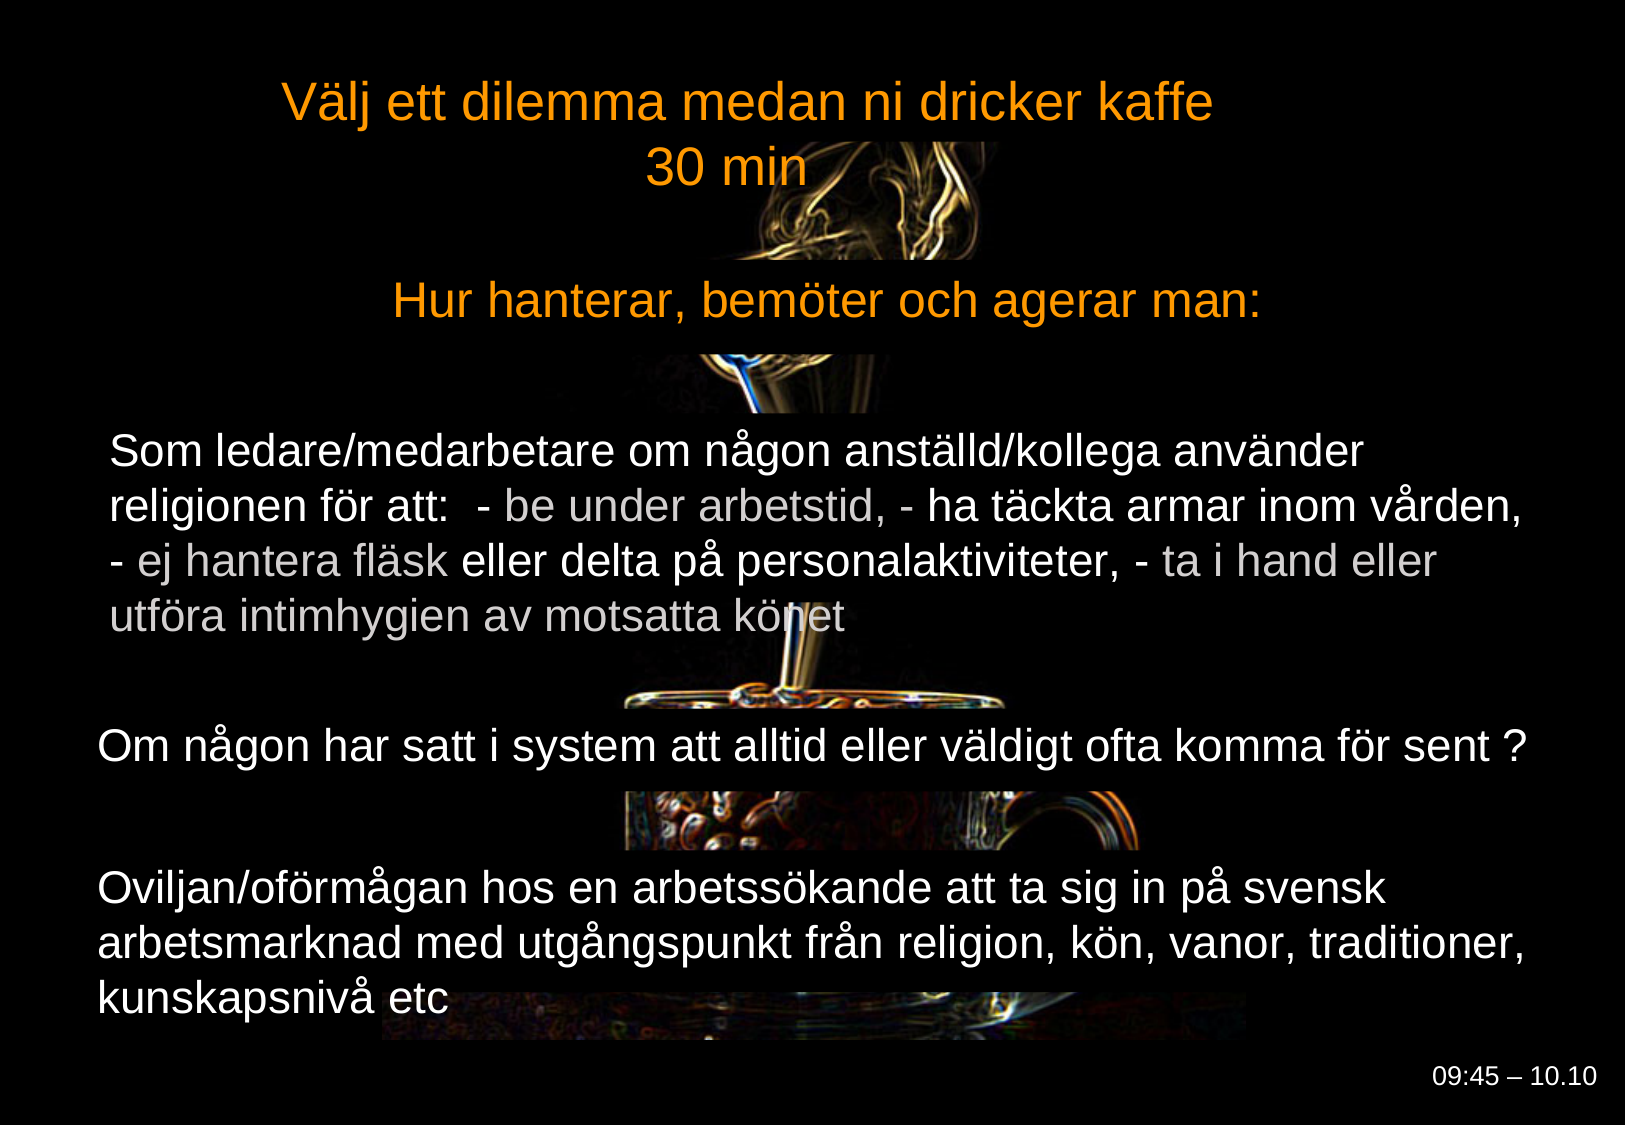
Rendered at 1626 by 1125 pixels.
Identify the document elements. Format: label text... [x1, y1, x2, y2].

text_box Om någon har satt i system att alltid eller väldigt ofta komma för sent ? [82, 708, 1583, 792]
picture [382, 792, 1246, 850]
picture [382, 355, 1246, 413]
picture [382, 993, 1246, 1040]
text_box Välj ett dilemma medan ni dricker kaffe 30 min [236, 59, 1312, 142]
picture [394, 993, 407, 999]
text_box Hur hanterar, bemöter och agerar man: [377, 259, 1288, 355]
picture [382, 142, 1246, 259]
picture [382, 603, 1246, 708]
text_box Som ledare/medarbetare om någon anställd/kollega använder religionen för att: - be under arbetstid, - ha täckta armar inom vården, - ej hantera fläsk eller delta på personalaktiviteter, - ta i hand eller utföra intimhygien av motsatta könet [94, 413, 1560, 603]
text_box 09:45 – 10.10 [1417, 1051, 1626, 1099]
text_box Oviljan/oförmågan hos en arbetssökande att ta sig in på svensk arbetsmarknad med utgångspunkt från religion, kön, vanor, traditioner, kunskapsnivå etc [82, 850, 1595, 993]
